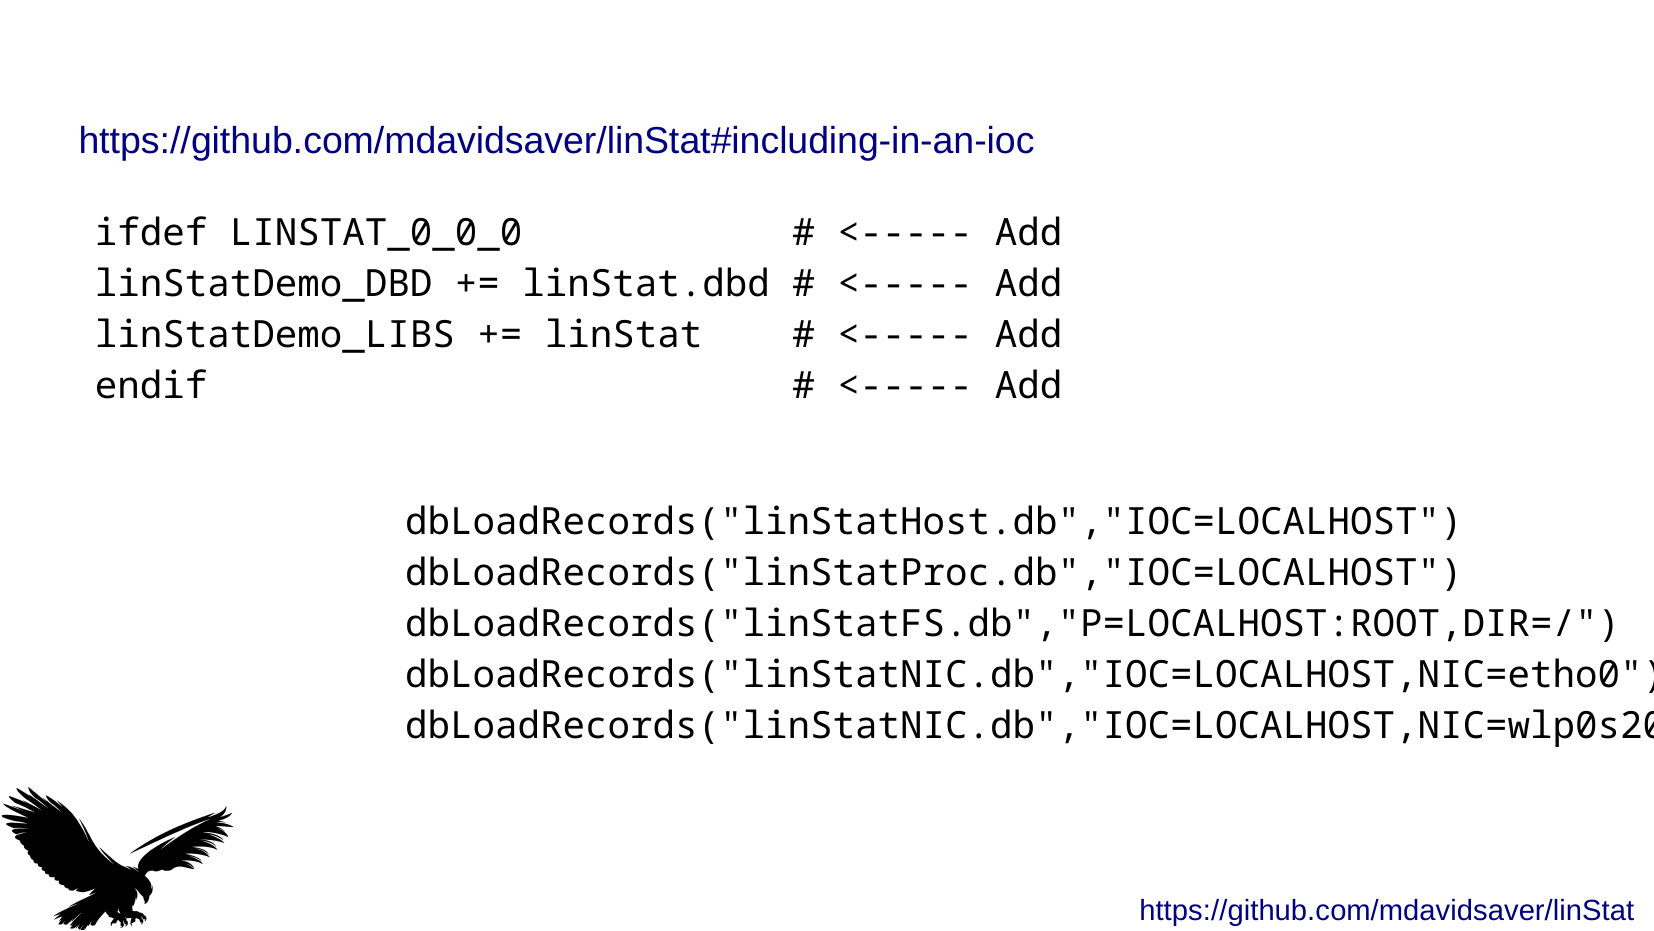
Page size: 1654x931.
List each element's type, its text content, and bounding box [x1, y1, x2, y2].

picture [1, 787, 233, 930]
text_box dbLoadRecords("linStatHost.db","IOC=LOCALHOST") dbLoadRecords("linStatProc.db","IOC=LOCALHOST") dbLoadRecords("linStatFS.db","P=LOCALHOST:ROOT,DIR=/") dbLoadRecords("linStatNIC.db","IOC=LOCALHOST,NIC=etho0") dbLoadRecords("linStatNIC.db","IOC=LOCALHOST,NIC=wlp0s20f3") [390, 487, 1576, 753]
text_box ifdef LINSTAT_0_0_0 # <----- Add linStatDemo_DBD += linStat.dbd # <----- Add linStatDemo_LIBS += linStat # <----- Add endif # <----- Add [80, 197, 938, 413]
text_box https://github.com/mdavidsaver/linStat#including-in-an-ioc [63, 112, 1051, 170]
